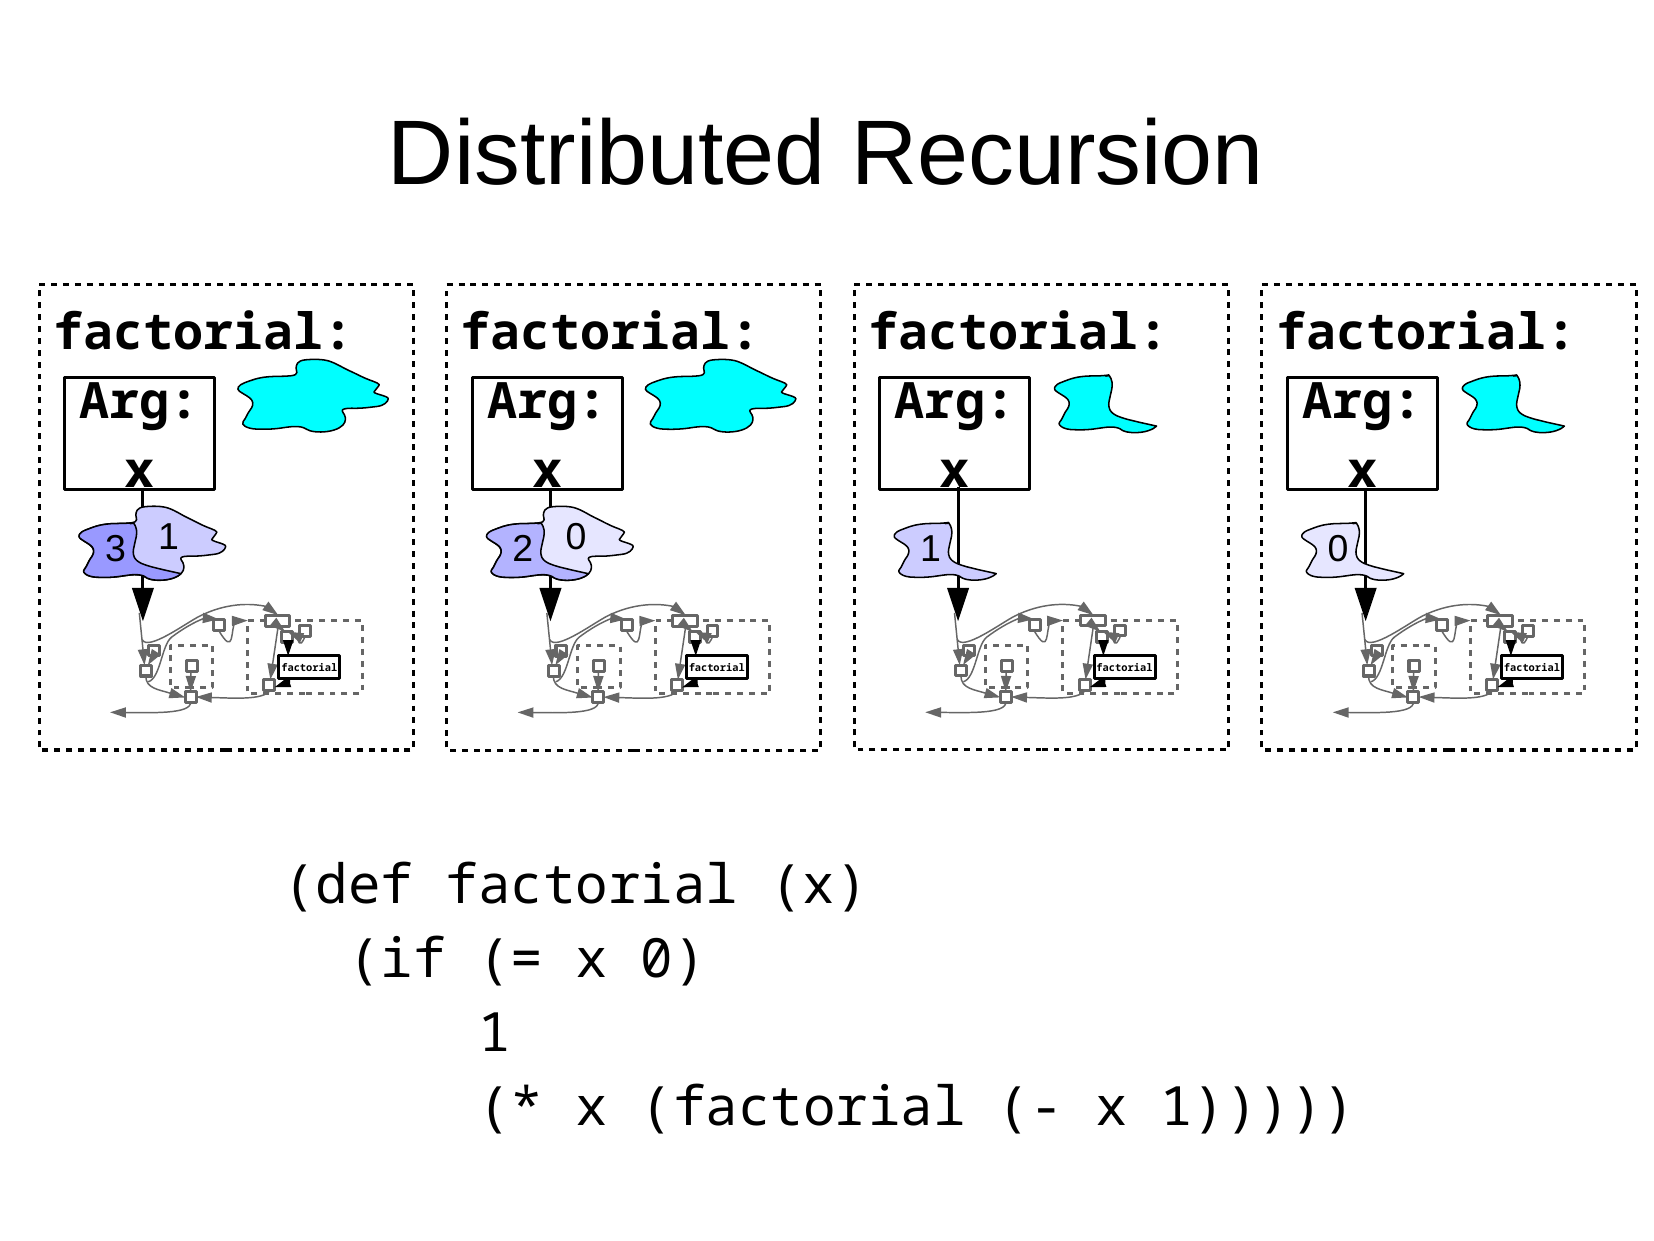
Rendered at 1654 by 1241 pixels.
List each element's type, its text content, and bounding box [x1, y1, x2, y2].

text_box [1054, 374, 1157, 433]
text_box [486, 528, 497, 545]
text_box factorial [278, 655, 340, 679]
text_box [79, 528, 90, 546]
text_box [898, 559, 905, 576]
text_box [1487, 615, 1513, 627]
text_box 0 [550, 508, 602, 566]
text_box [1364, 563, 1404, 581]
text_box [645, 359, 796, 433]
text_box Arg: x [472, 377, 623, 490]
text_box factorial [1094, 655, 1156, 679]
title Distributed Recursion [82, 49, 1571, 257]
text_box [237, 359, 389, 432]
text_box 3 [90, 520, 141, 578]
text_box 1 [905, 520, 956, 578]
text_box [491, 560, 497, 577]
text_box Arg: x [879, 377, 1030, 490]
text_box [194, 520, 226, 557]
text_box factorial [1501, 655, 1563, 679]
text_box Arg: x [1287, 377, 1438, 490]
text_box factorial: [445, 288, 805, 354]
text_box 2 [497, 520, 549, 578]
text_box [135, 506, 184, 581]
text_box factorial [686, 655, 748, 679]
text_box [672, 615, 698, 627]
text_box [894, 528, 905, 545]
text_box factorial: [1261, 288, 1621, 354]
text_box factorial: [38, 288, 398, 354]
text_box [602, 521, 634, 557]
text_box 1 [143, 508, 194, 566]
text_box [543, 506, 592, 581]
text_box [956, 562, 997, 581]
text_box [1306, 560, 1312, 576]
text_box [1080, 615, 1106, 626]
text_box [1301, 528, 1312, 545]
text_box 0 [1312, 520, 1364, 578]
text_box [83, 559, 90, 577]
text_box [265, 615, 290, 627]
text_box [1462, 374, 1565, 433]
text_box Arg: x [64, 377, 215, 490]
text_box (def factorial (x) (if (= x 0) 1 (* x (factorial (- x 1))))) [283, 845, 1371, 1062]
text_box factorial: [853, 288, 1213, 354]
